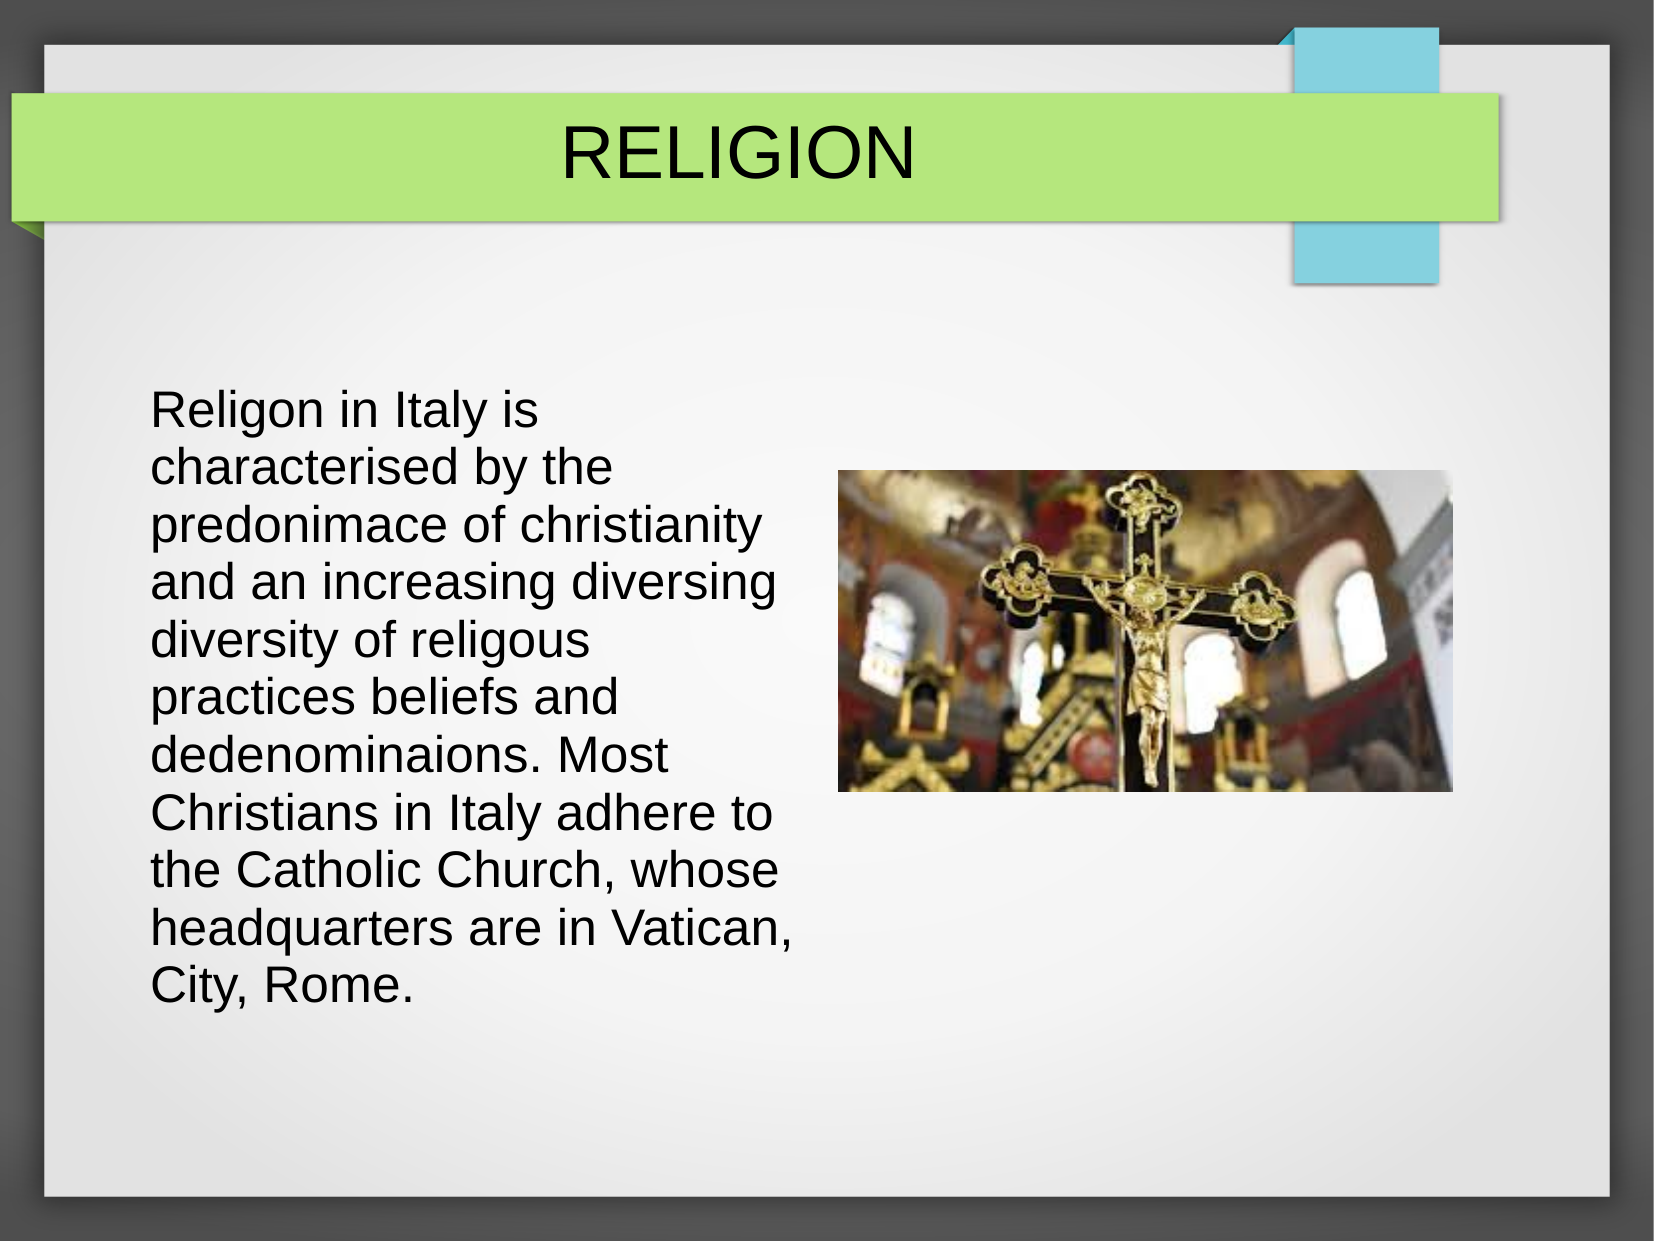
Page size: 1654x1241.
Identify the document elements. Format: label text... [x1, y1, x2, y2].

list Religon in Italy is characterised by the predonimace of christianity and an increasing diversing diversity of religous practices beliefs and dedenominaions. Most Christians in Italy adhere to the Catholic Church, whose headquarters are in Vatican, City, Rome. [82, 295, 809, 1015]
title RELIGION [82, 26, 1571, 279]
picture [0, 0, 1654, 1241]
